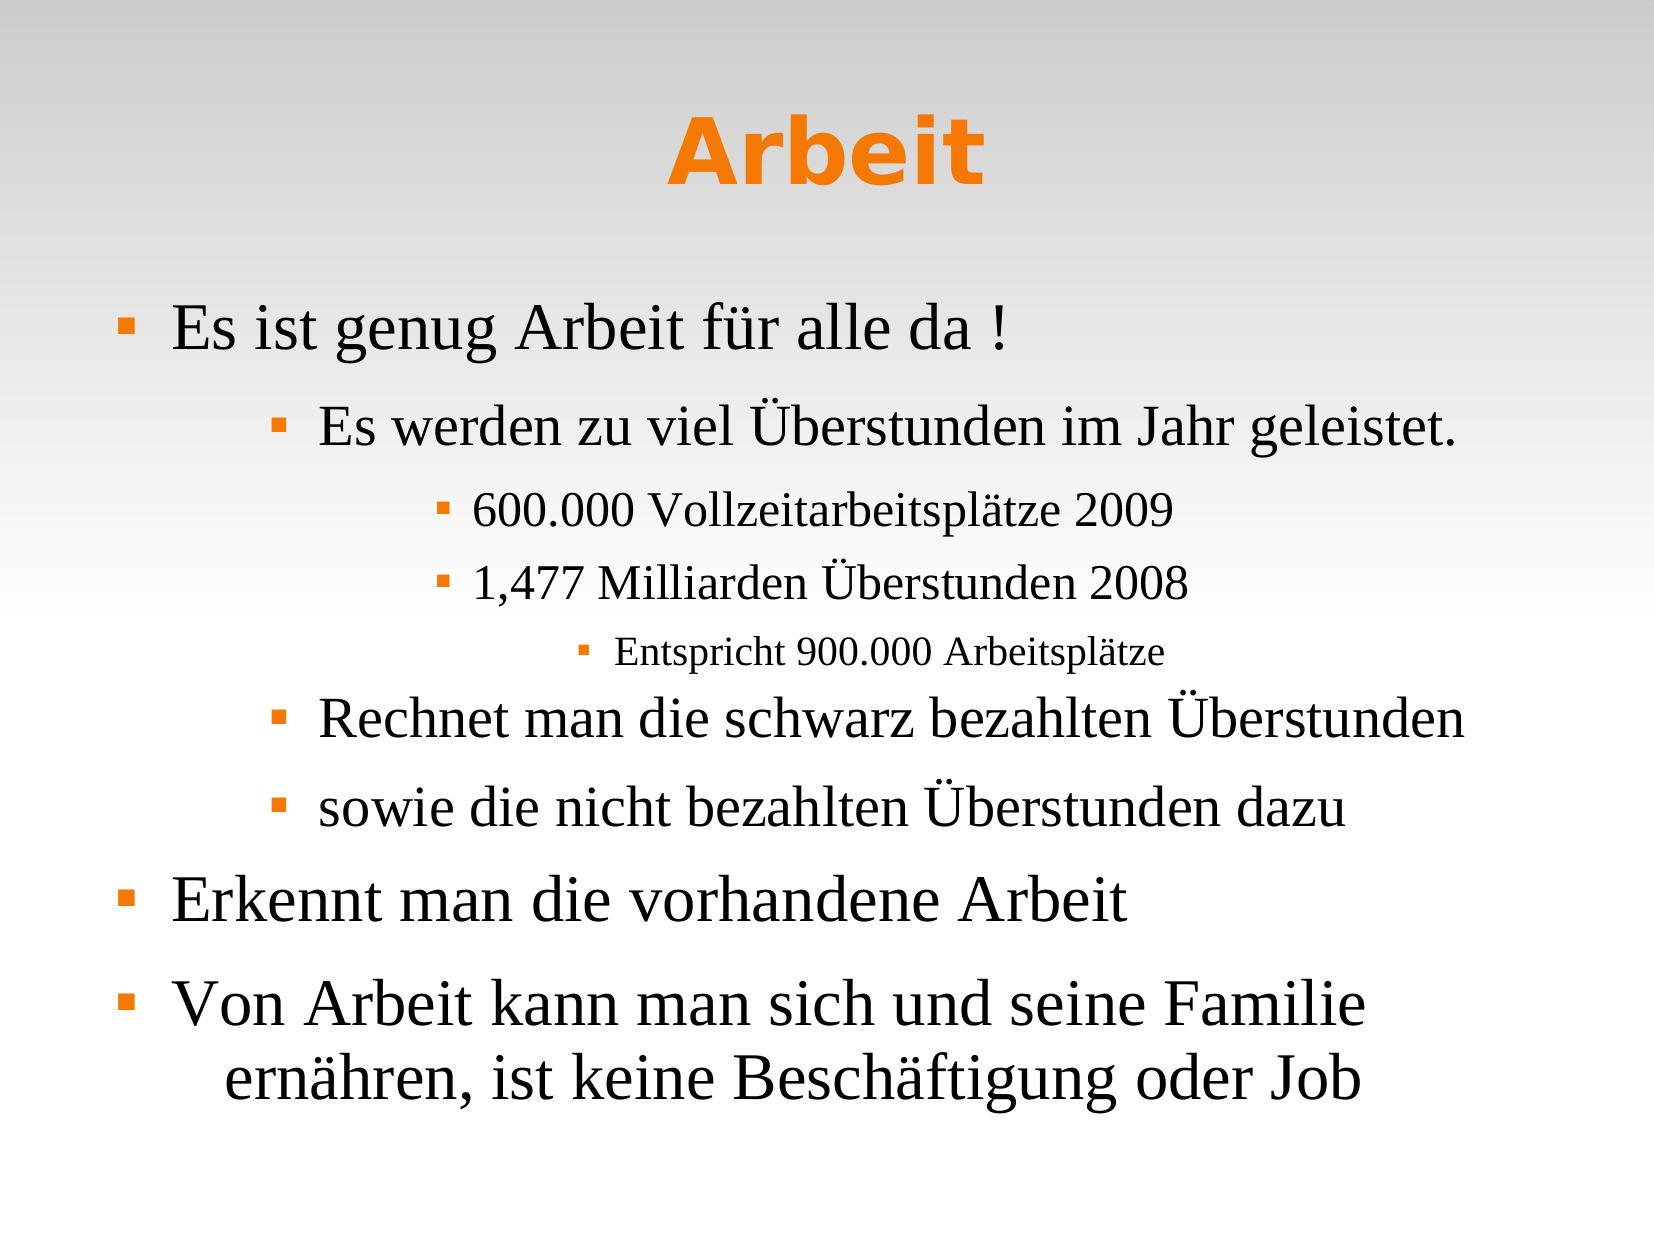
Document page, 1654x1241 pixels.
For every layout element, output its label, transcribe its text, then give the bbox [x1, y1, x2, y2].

title Arbeit [82, 49, 1571, 257]
list Es ist genug Arbeit für alle da ! Es werden zu viel Überstunden im Jahr geleistet. 600.000 Vollzeitarbeitsplätze 2009 1,477 Milliarden Überstunden 2008 Entspricht 900.000 Arbeitsplätze Rechnet man die schwarz bezahlten Überstunden sowie die nicht bezahlten Überstunden dazu Erkennt man die vorhandene Arbeit Von Arbeit kann man sich und seine Familie ernähren, ist keine Beschäftigung oder Job [82, 290, 1571, 1174]
